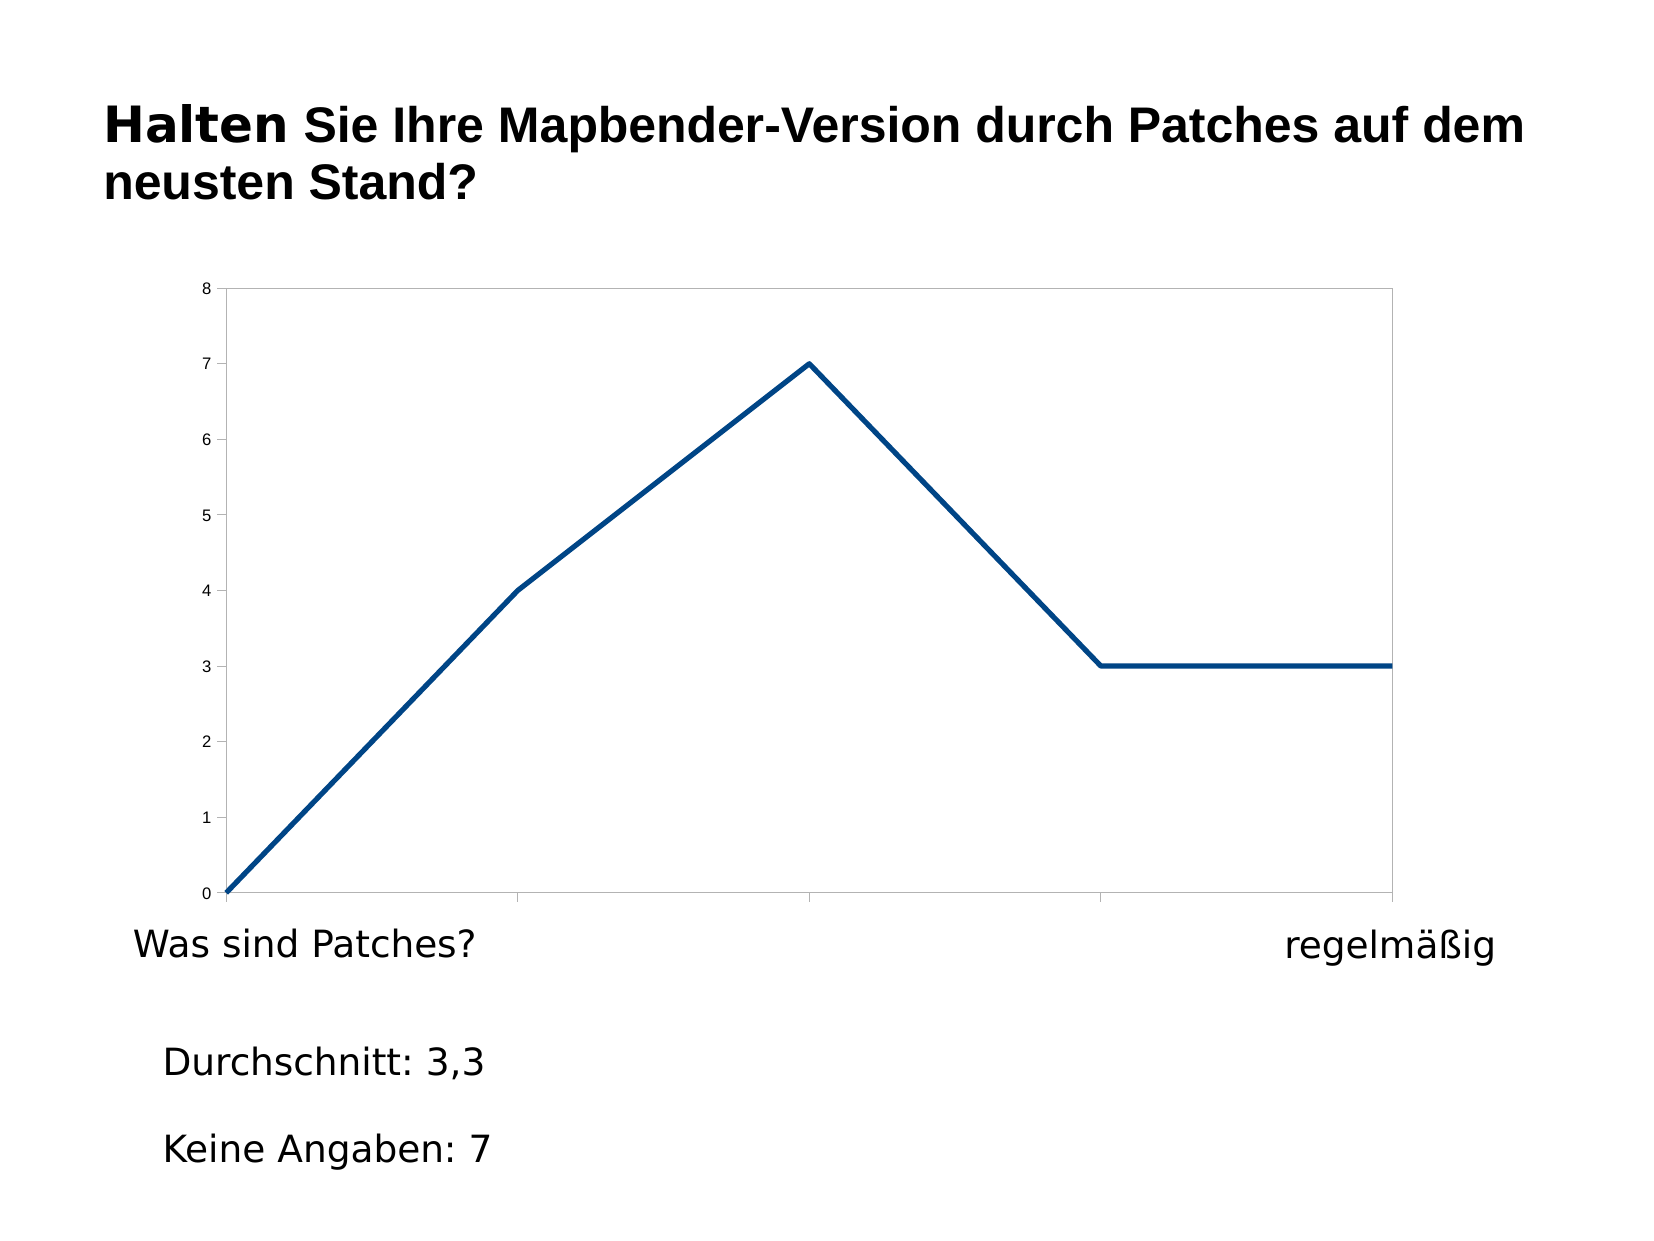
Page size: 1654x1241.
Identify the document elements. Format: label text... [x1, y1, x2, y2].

chart [177, 265, 1418, 916]
text_box Halten Sie Ihre Mapbender-Version durch Patches auf dem neusten Stand? [88, 88, 1565, 255]
text_box Was sind Patches? [118, 915, 591, 974]
text_box Durchschnitt: 3,3 Keine Angaben: 7 [147, 1033, 1211, 1179]
text_box regelmäßig [1269, 916, 1536, 975]
